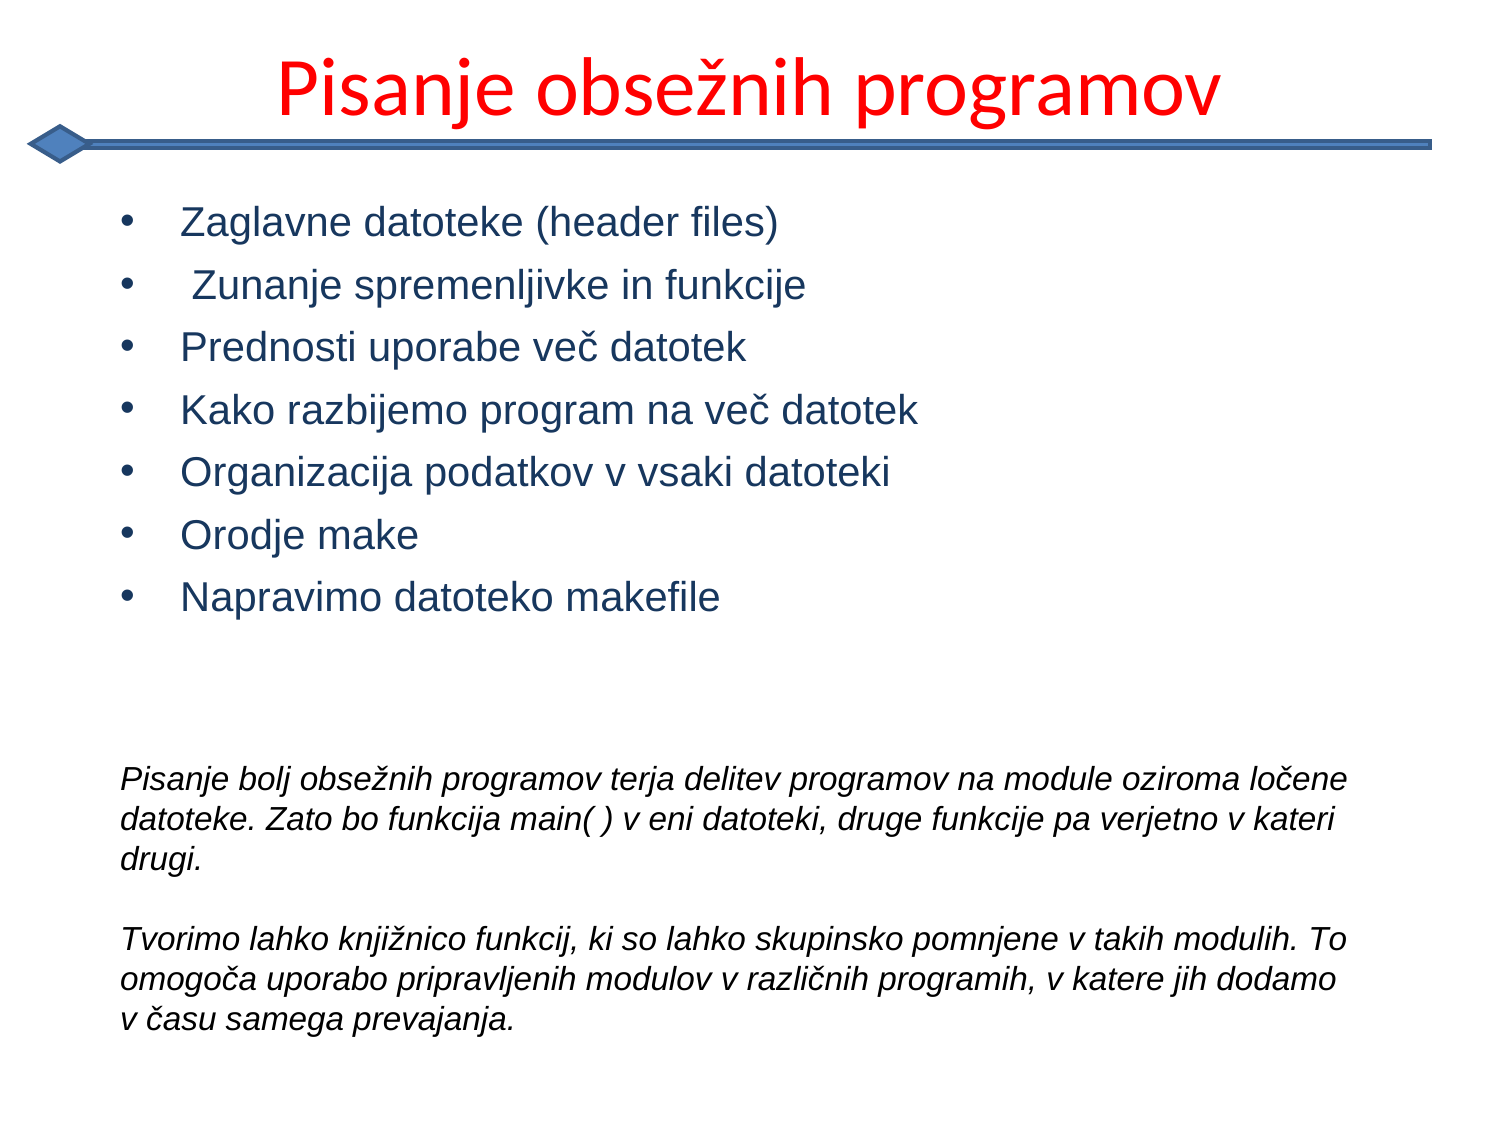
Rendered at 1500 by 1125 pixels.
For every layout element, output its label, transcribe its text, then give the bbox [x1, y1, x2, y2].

text_box Zaglavne datoteke (header files) Zunanje spremenljivke in funkcije Prednosti uporabe več datotek Kako razbijemo program na več datotek Organizacija podatkov v vsaki datoteki Orodje make Napravimo datoteko makefile [105, 187, 1219, 628]
text_box Pisanje bolj obsežnih programov terja delitev programov na module oziroma ločene datoteke. Zato bo funkcija main( ) v eni datoteki, druge funkcije pa verjetno v kateri drugi. Tvorimo lahko knjižnico funkcij, ki so lahko skupinsko pomnjene v takih modulih. To omogoča uporabo pripravljenih modulov v različnih programih, v katere jih dodamo v času samega prevajanja. [105, 749, 1372, 1085]
title Pisanje obsežnih programov [75, 23, 1426, 141]
